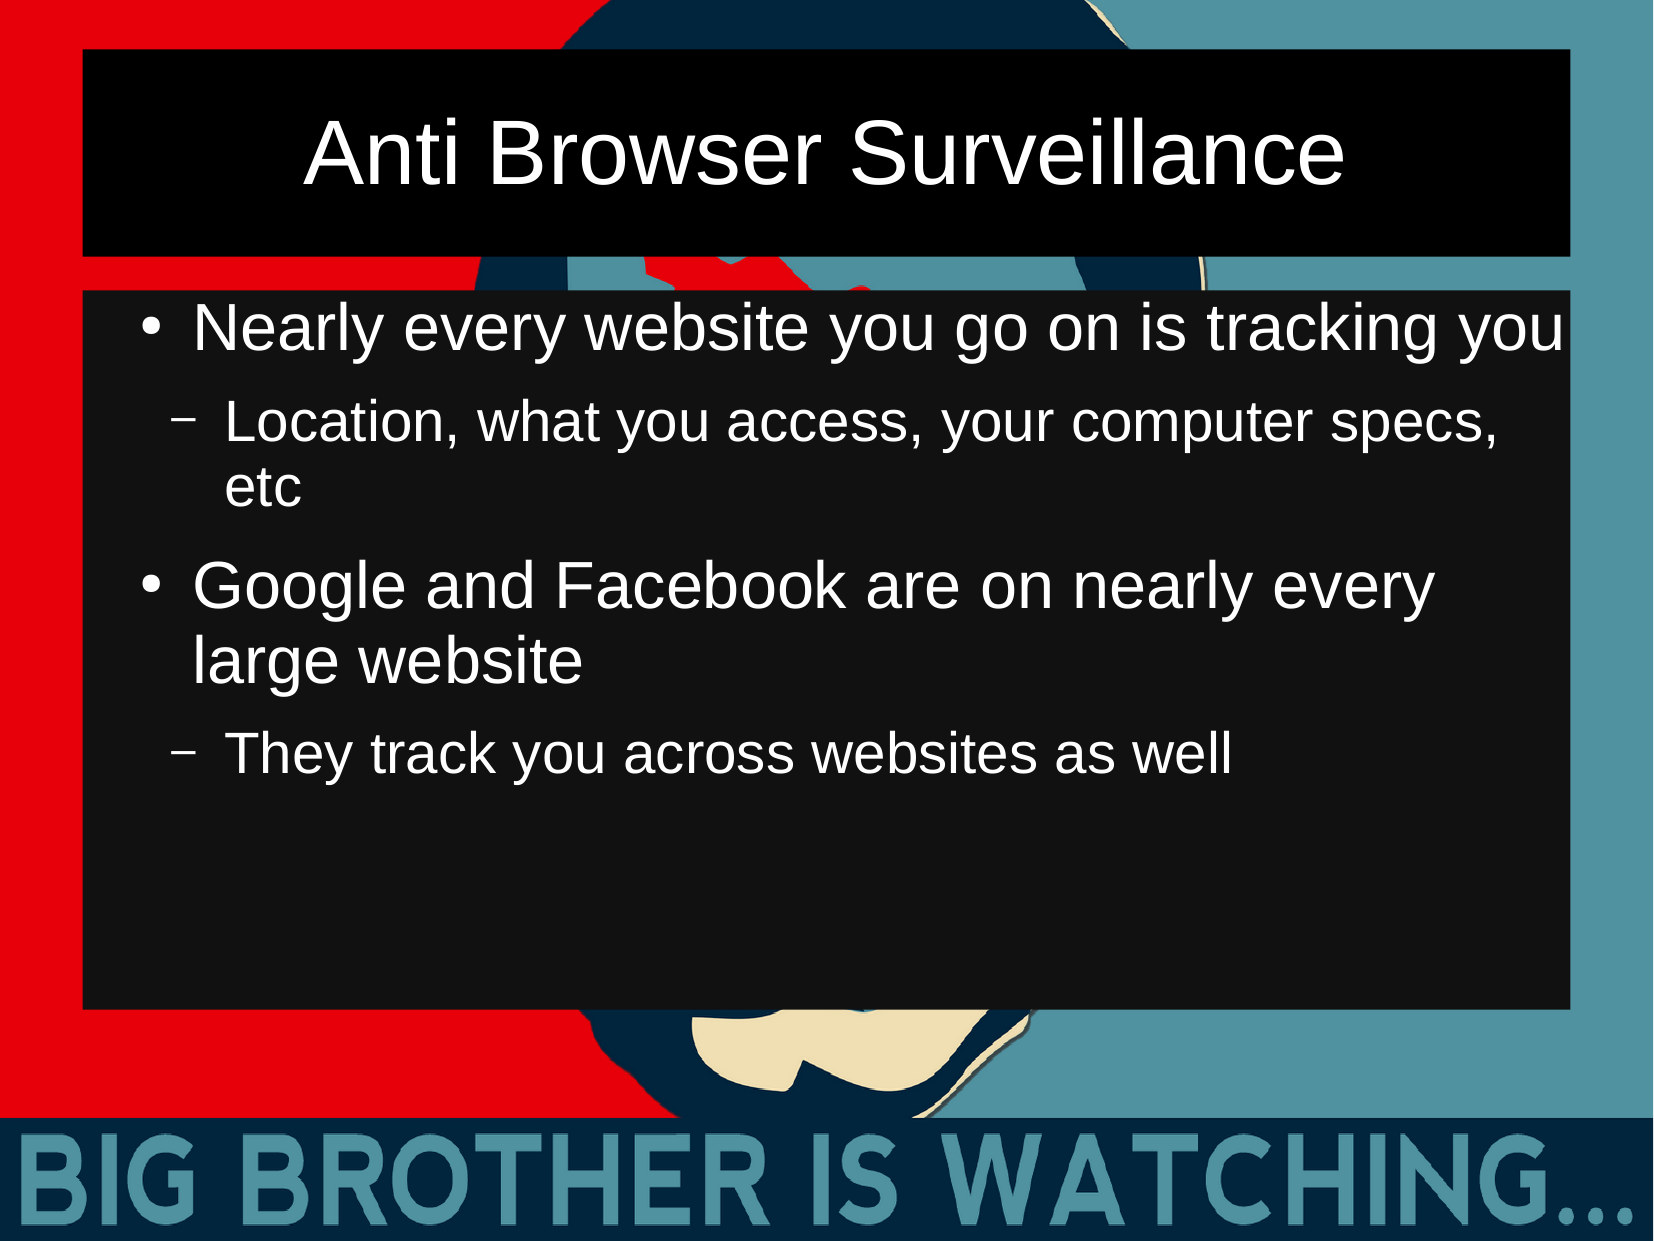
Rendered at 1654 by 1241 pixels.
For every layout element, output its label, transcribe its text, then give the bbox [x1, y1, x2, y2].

title Anti Browser Surveillance [82, 49, 1571, 257]
picture [0, 0, 1654, 1241]
list Nearly every website you go on is tracking you Location, what you access, your computer specs, etc Google and Facebook are on nearly every large website They track you across websites as well [82, 290, 1571, 1010]
